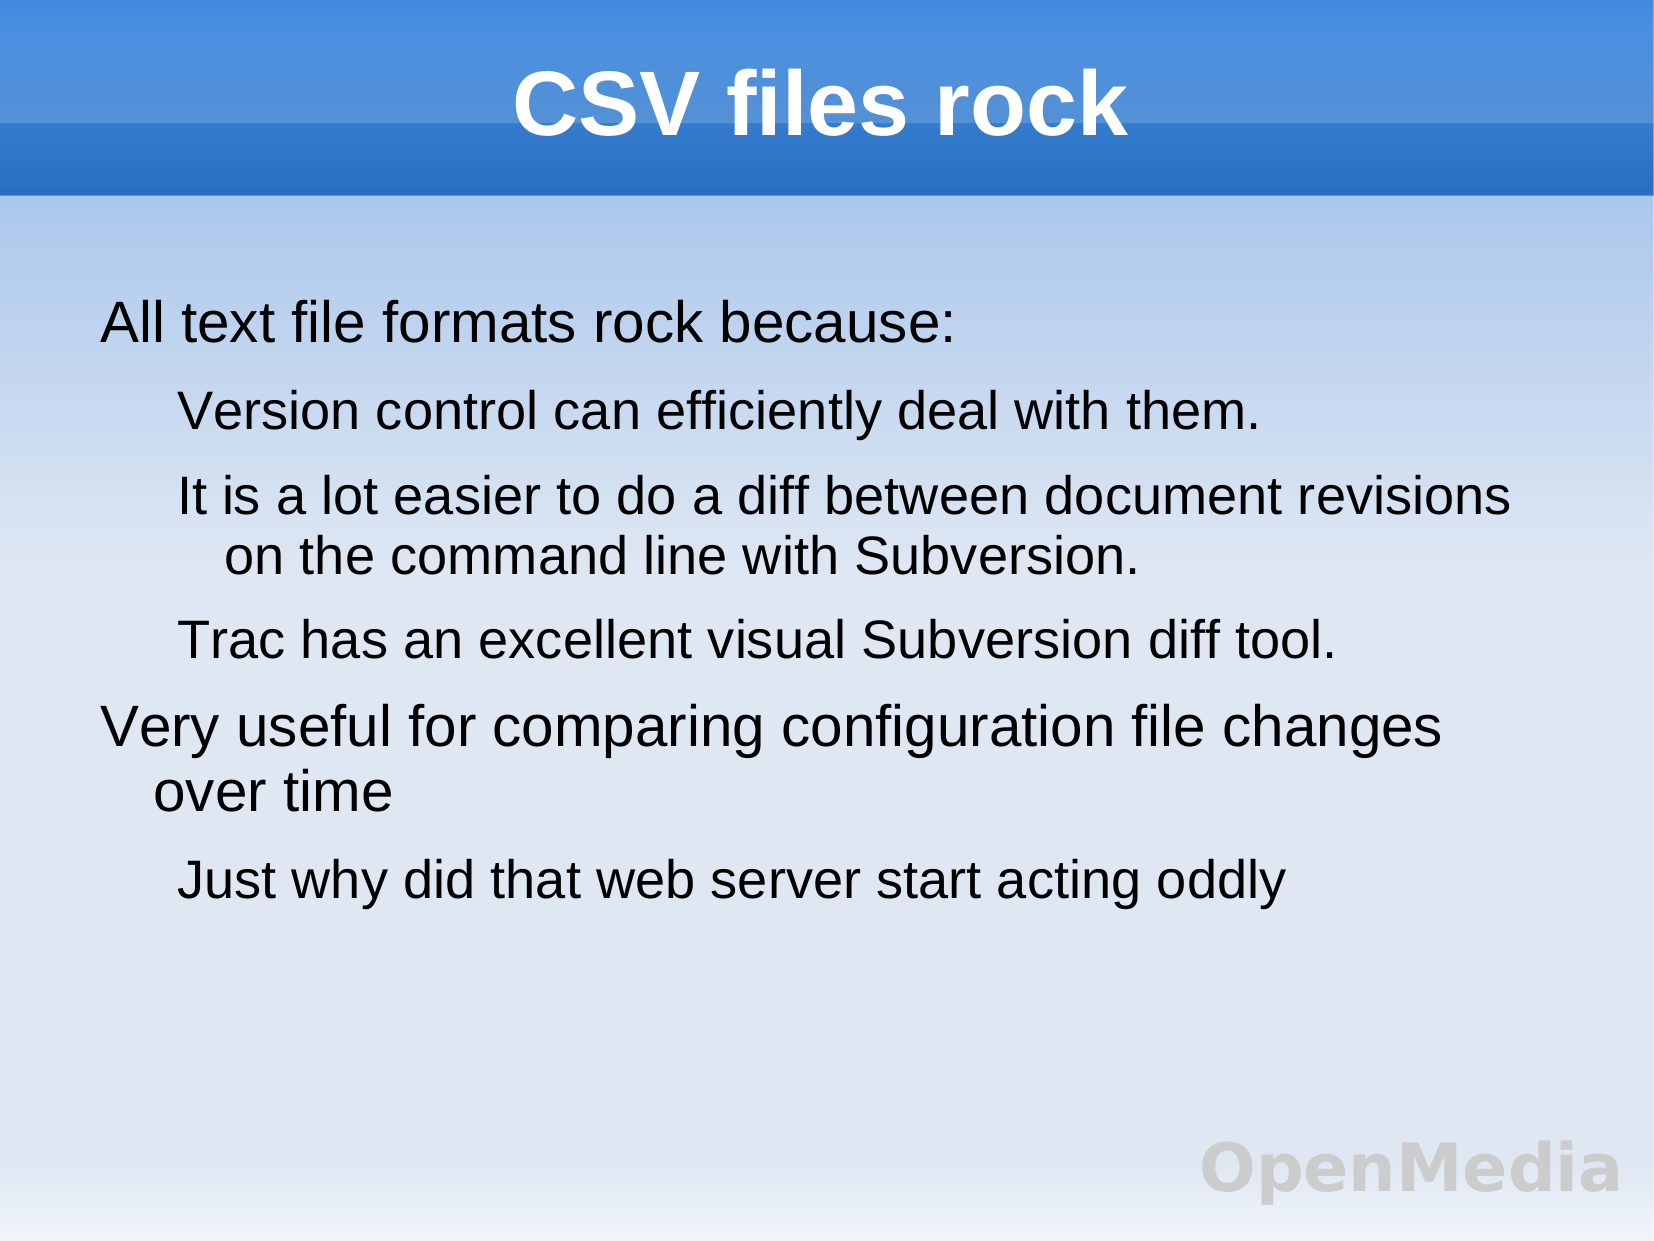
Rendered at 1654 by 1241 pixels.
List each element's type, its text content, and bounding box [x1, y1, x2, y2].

list All text file formats rock because: Version control can efficiently deal with them. It is a lot easier to do a diff between document revisions on the command line with Subversion. Trac has an excellent visual Subversion diff tool. Very useful for comparing configuration file changes over time Just why did that web server start acting oddly [82, 290, 1571, 1109]
picture [0, 0, 1654, 1241]
title CSV files rock [76, 7, 1565, 200]
